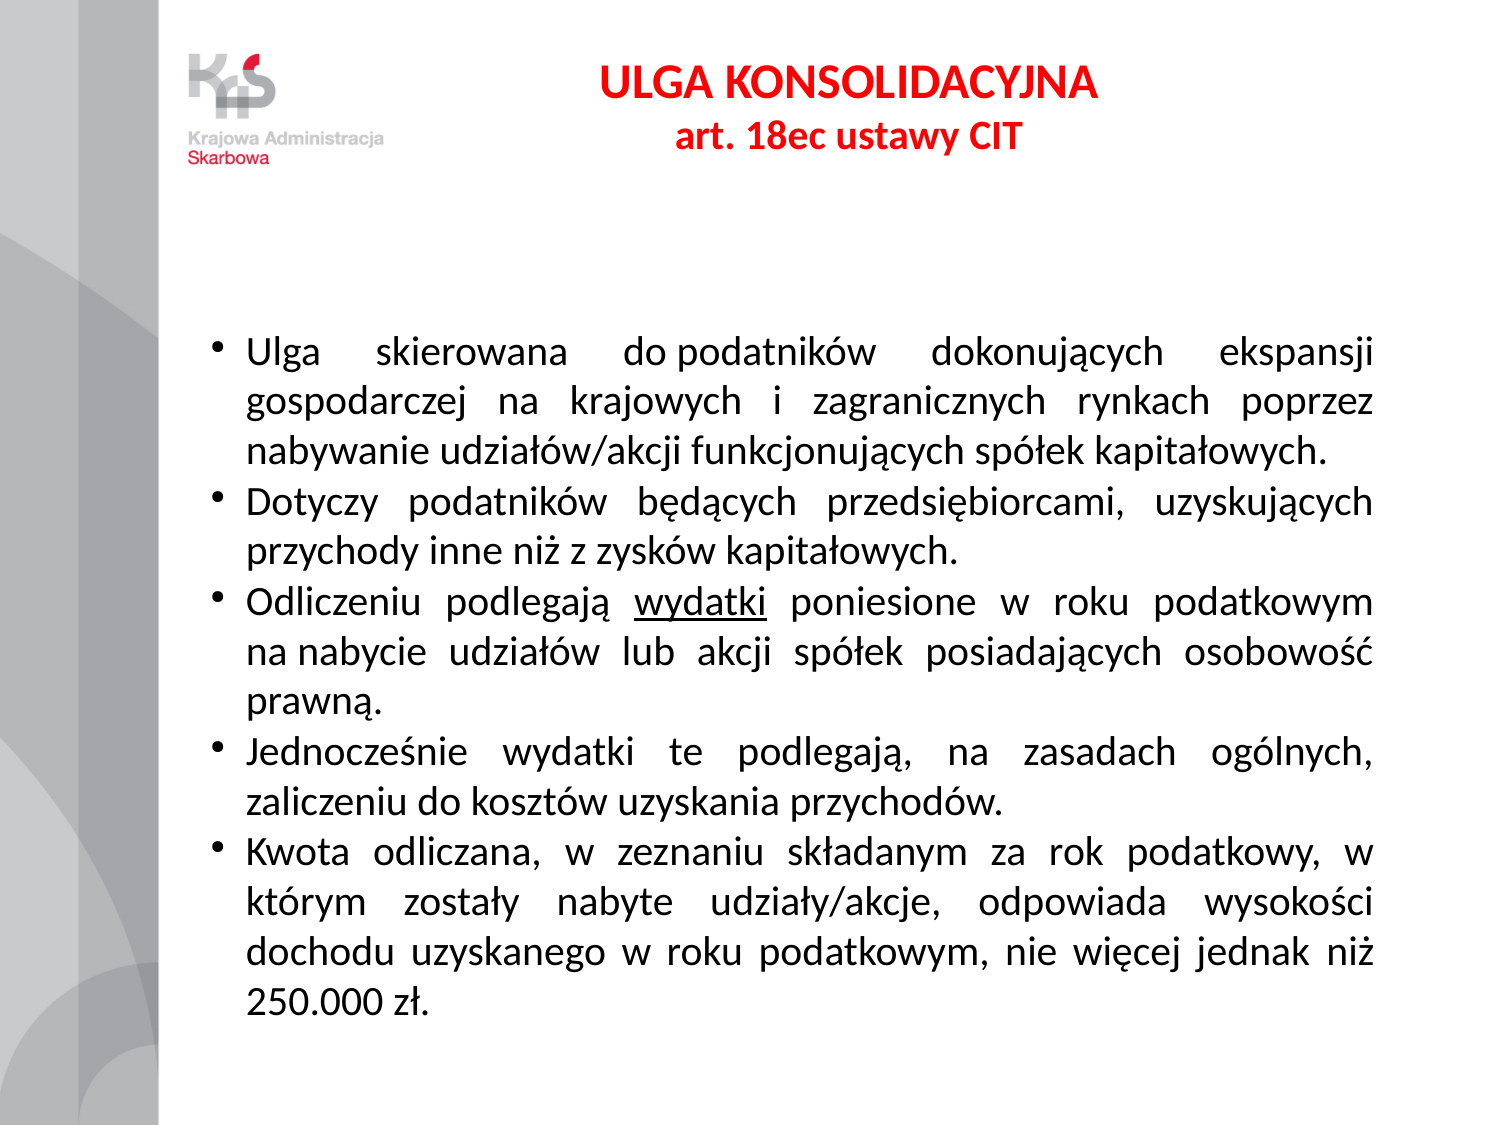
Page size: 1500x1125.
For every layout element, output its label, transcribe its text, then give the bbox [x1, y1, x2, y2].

picture [0, 0, 1500, 1125]
title Ulga konsolidacYJNA art. 18ec ustawy CIT [350, 45, 1349, 162]
text_box Ulga skierowana do podatników dokonujących ekspansji gospodarczej na krajowych i zagranicznych rynkach poprzez nabywanie udziałów/akcji funkcjonujących spółek kapitałowych. Dotyczy podatników będących przedsiębiorcami, uzyskujących przychody inne niż z zysków kapitałowych. Odliczeniu podlegają wydatki poniesione w roku podatkowym na nabycie udziałów lub akcji spółek posiadających osobowość prawną. Jednocześnie wydatki te podlegają, na zasadach ogólnych, zaliczeniu do kosztów uzyskania przychodów. Kwota odliczana, w zeznaniu składanym za rok podatkowy, w którym zostały nabyte udziały/akcje, odpowiada wysokości dochodu uzyskanego w roku podatkowym, nie więcej jednak niż 250.000 zł. [195, 270, 1390, 1031]
